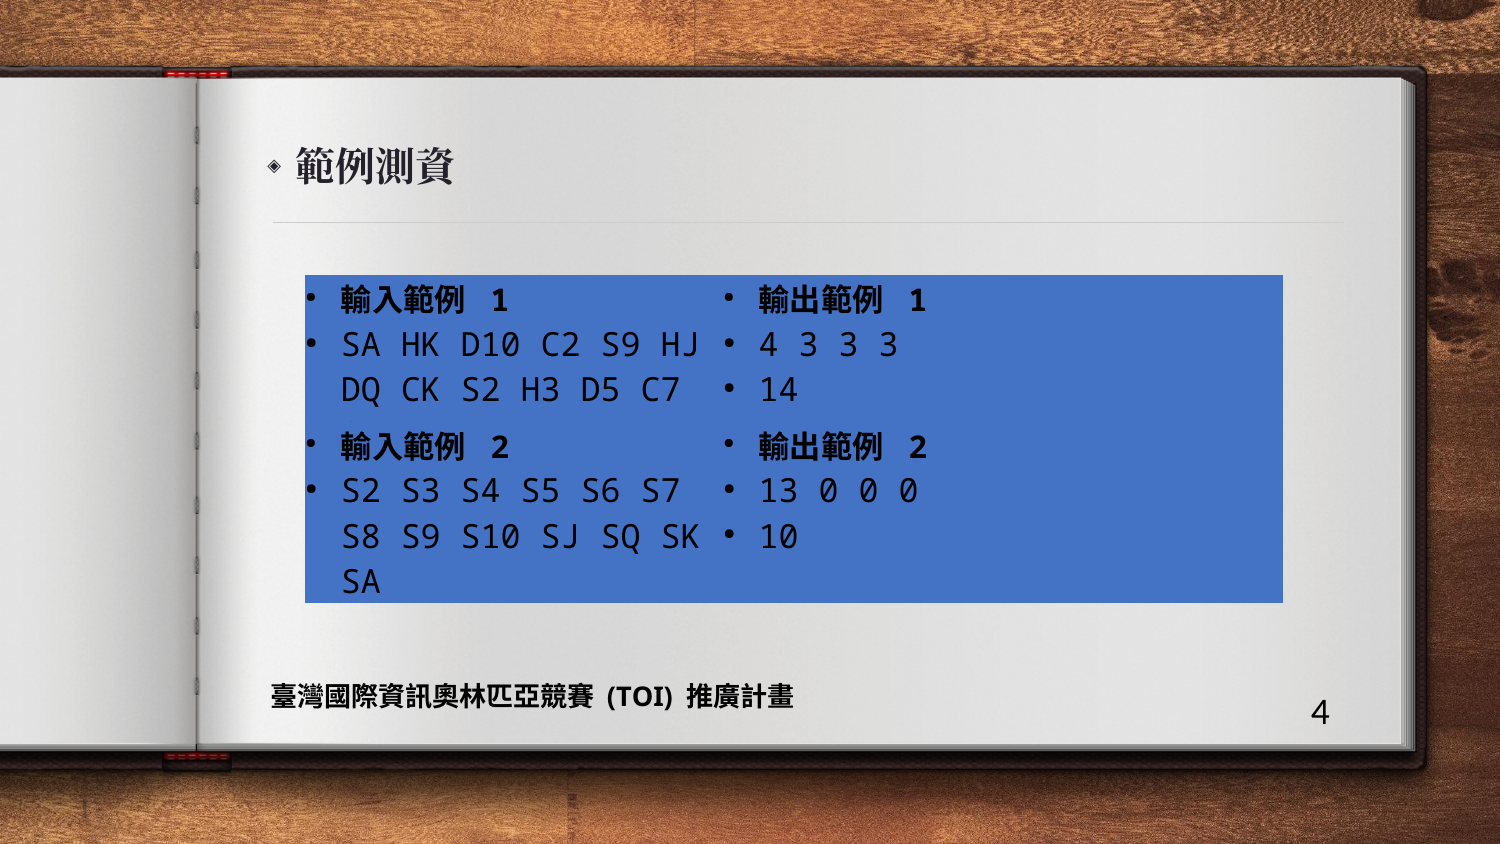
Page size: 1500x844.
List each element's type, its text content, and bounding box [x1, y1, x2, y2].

table_header 輸入範例 2 S2 S3 S4 S5 S6 S7 S8 S9 S10 SJ SQ SK SA [305, 422, 723, 603]
table_header 輸出範例 2 13 0 0 0 10 [723, 422, 1283, 603]
table_header 輸出範例 1 4 3 3 3 14 [723, 275, 1283, 422]
text_box 4 [1295, 672, 1386, 737]
list 範例測資 [252, 126, 1194, 205]
table_header 輸入範例 1 SA HK D10 C2 S9 HJ DQ CK S2 H3 D5 C7 SJ [305, 275, 723, 422]
